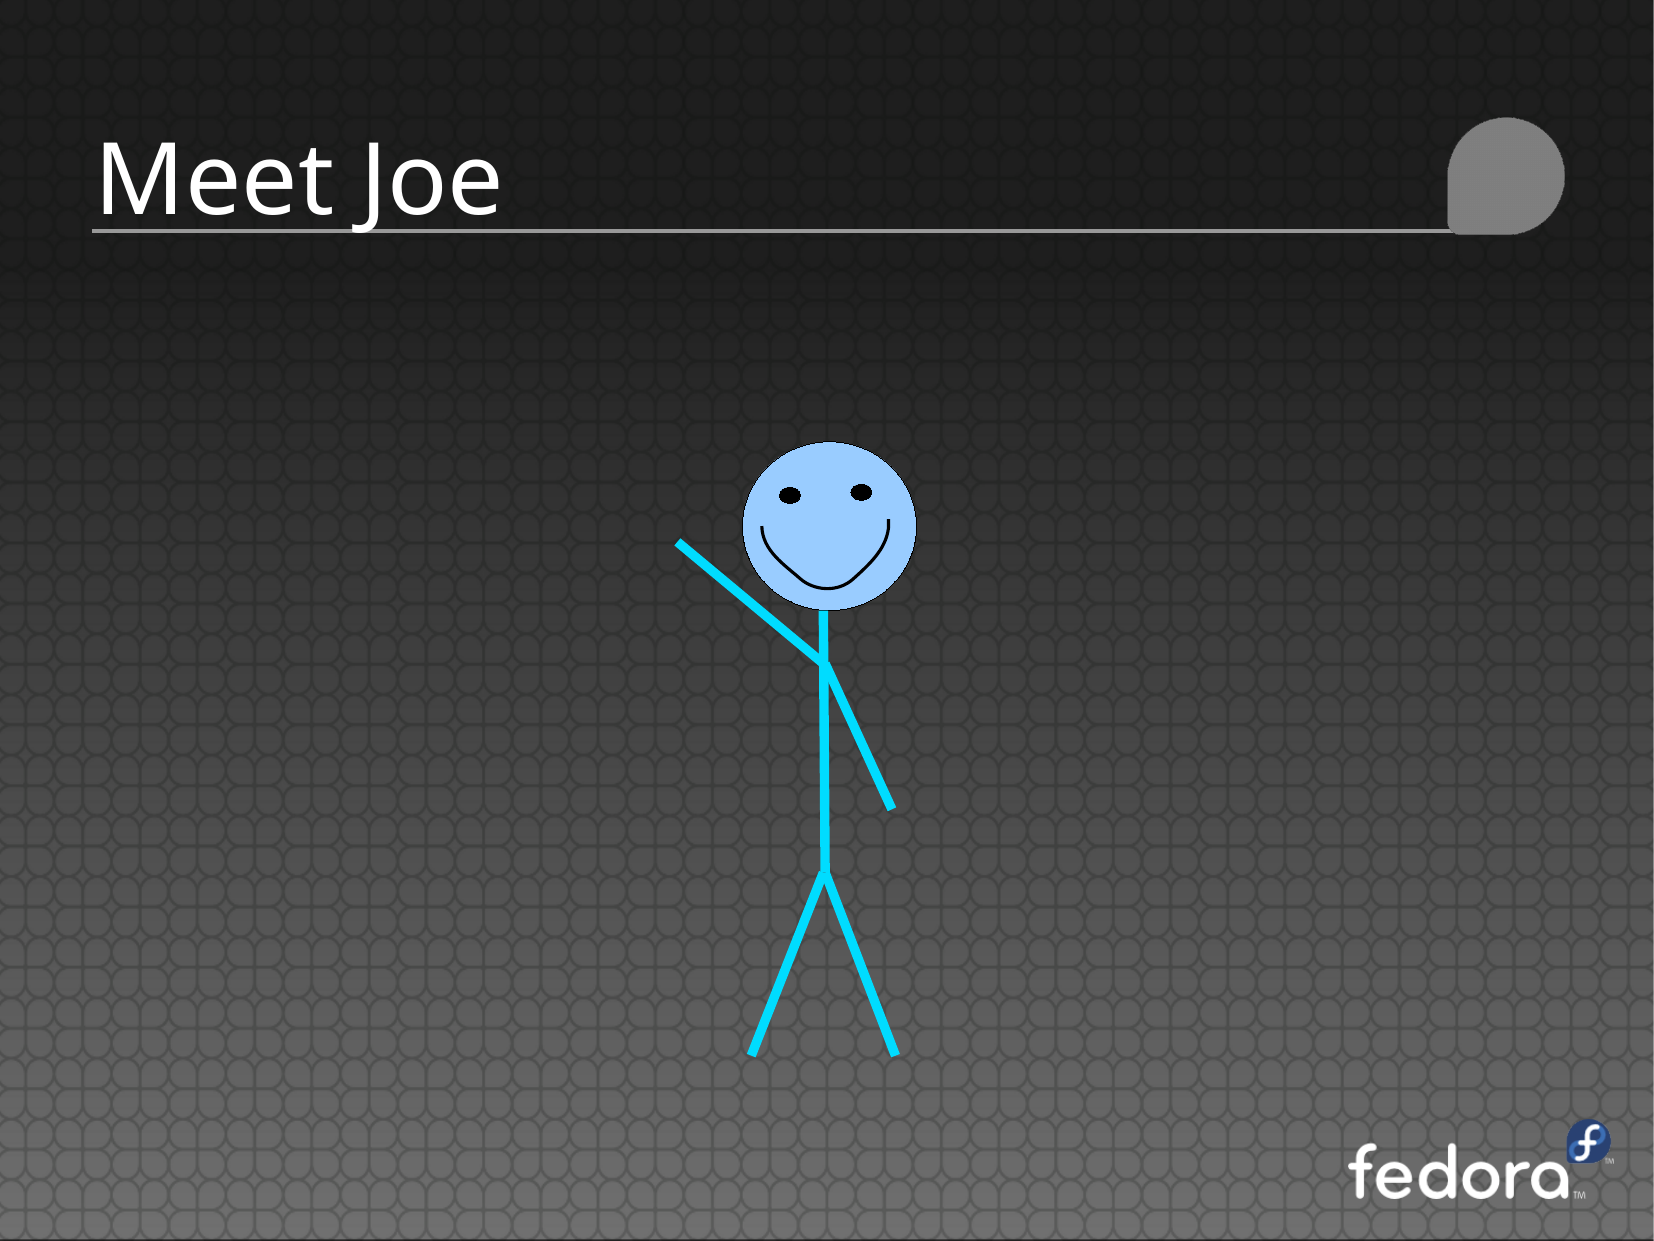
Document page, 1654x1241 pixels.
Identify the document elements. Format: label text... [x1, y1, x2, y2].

picture [0, 0, 1654, 1241]
text_box [742, 441, 917, 611]
title Meet Joe [94, 100, 1426, 251]
